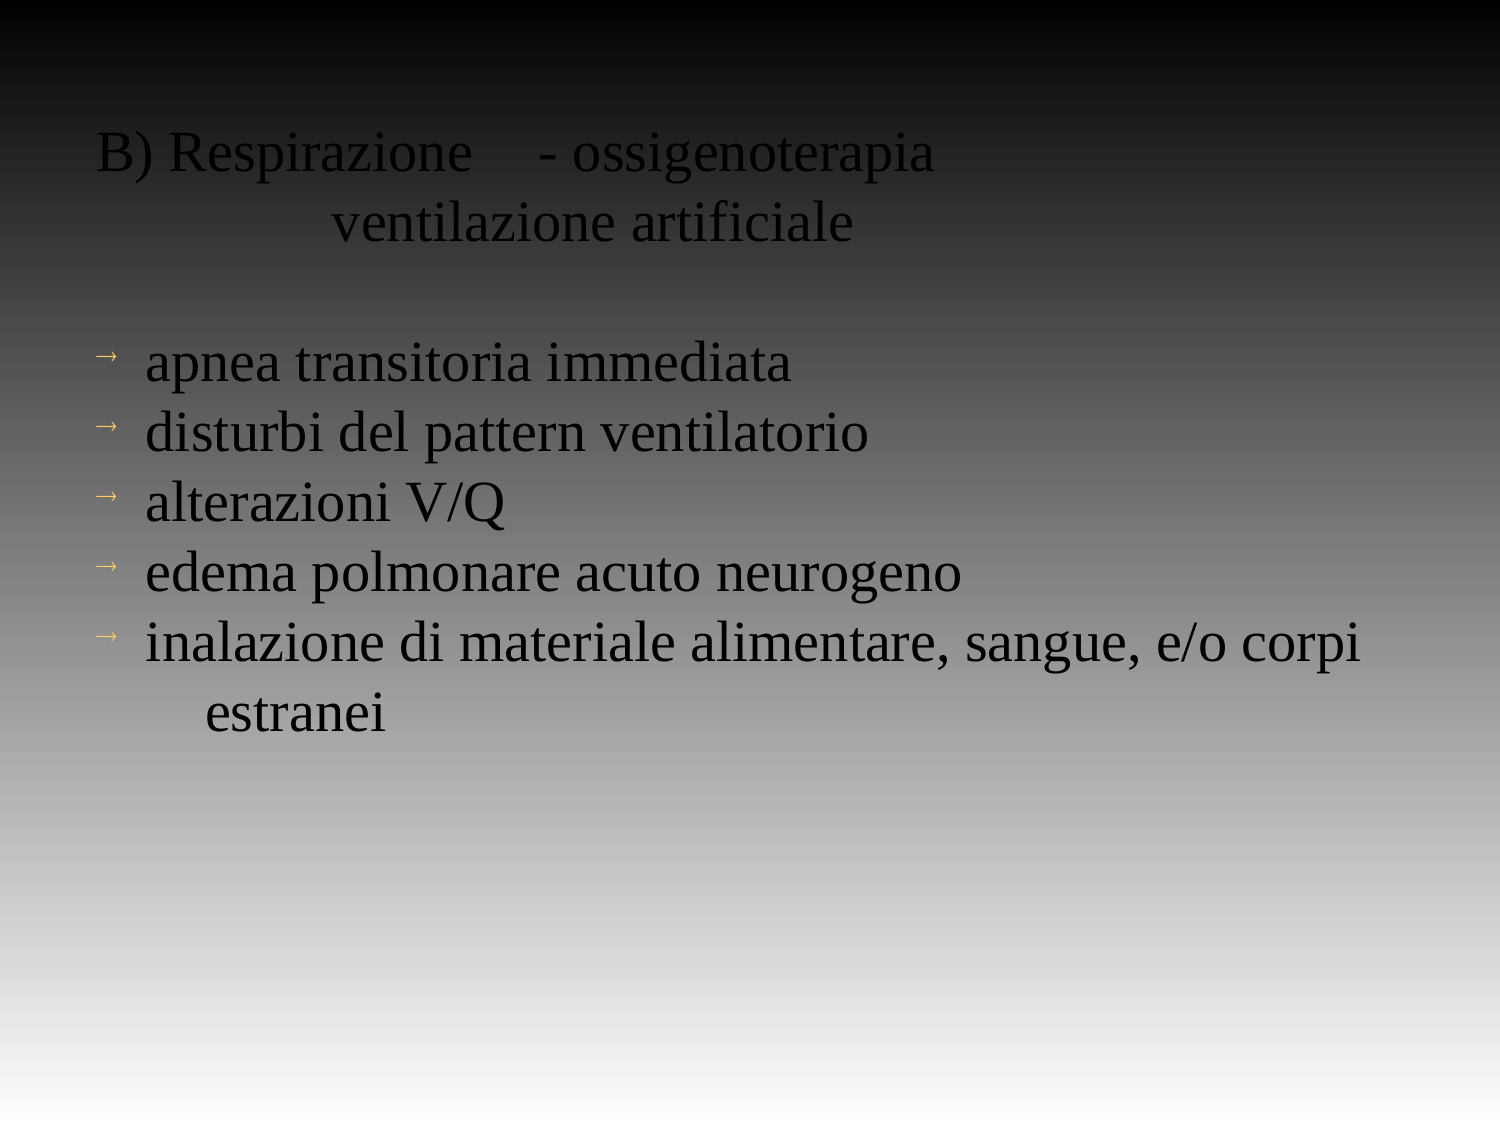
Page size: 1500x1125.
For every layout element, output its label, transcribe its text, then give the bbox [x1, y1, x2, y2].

text_box B) Respirazione - ossigenoterapia ventilazione artificiale apnea transitoria immediata disturbi del pattern ventilatorio alterazioni V/Q edema polmonare acuto neurogeno inalazione di materiale alimentare, sangue, e/o corpi estranei [81, 106, 1500, 751]
